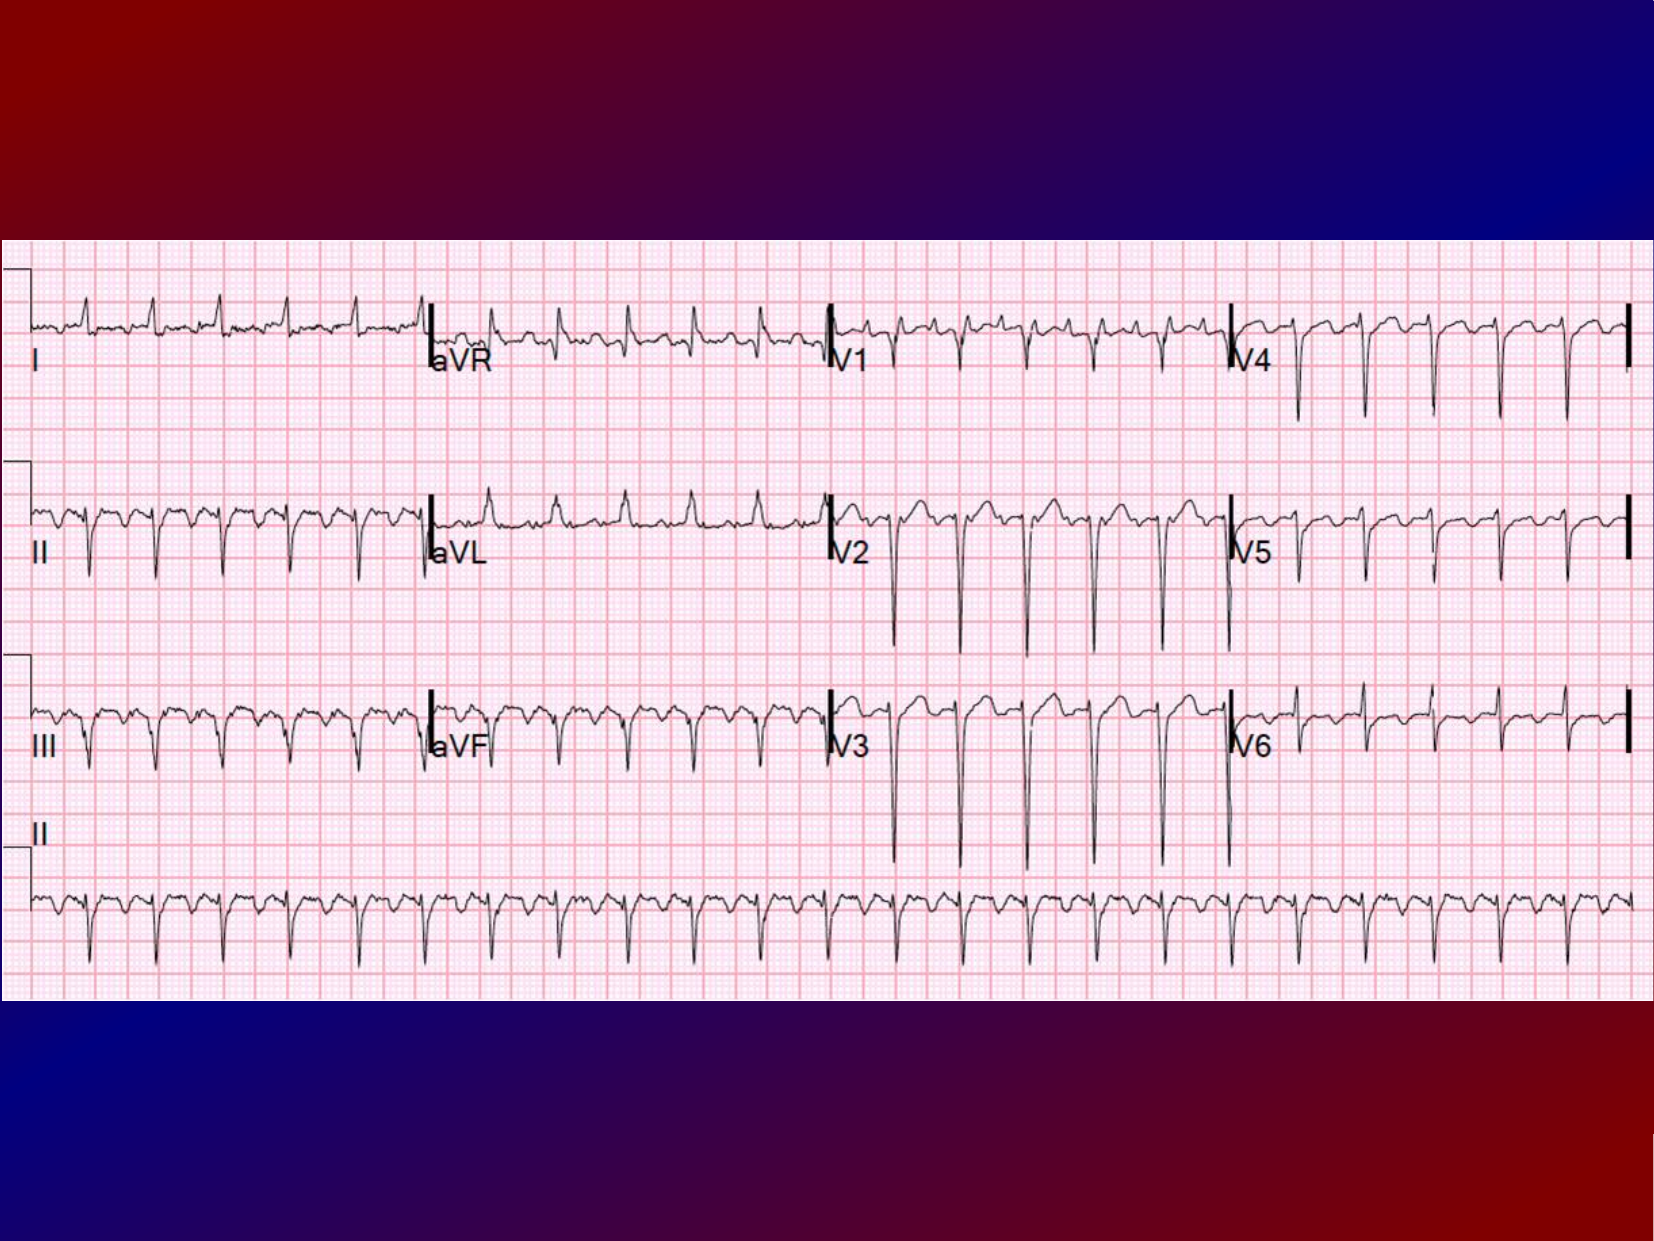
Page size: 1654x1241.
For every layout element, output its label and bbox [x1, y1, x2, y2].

picture [2, 240, 1654, 1001]
